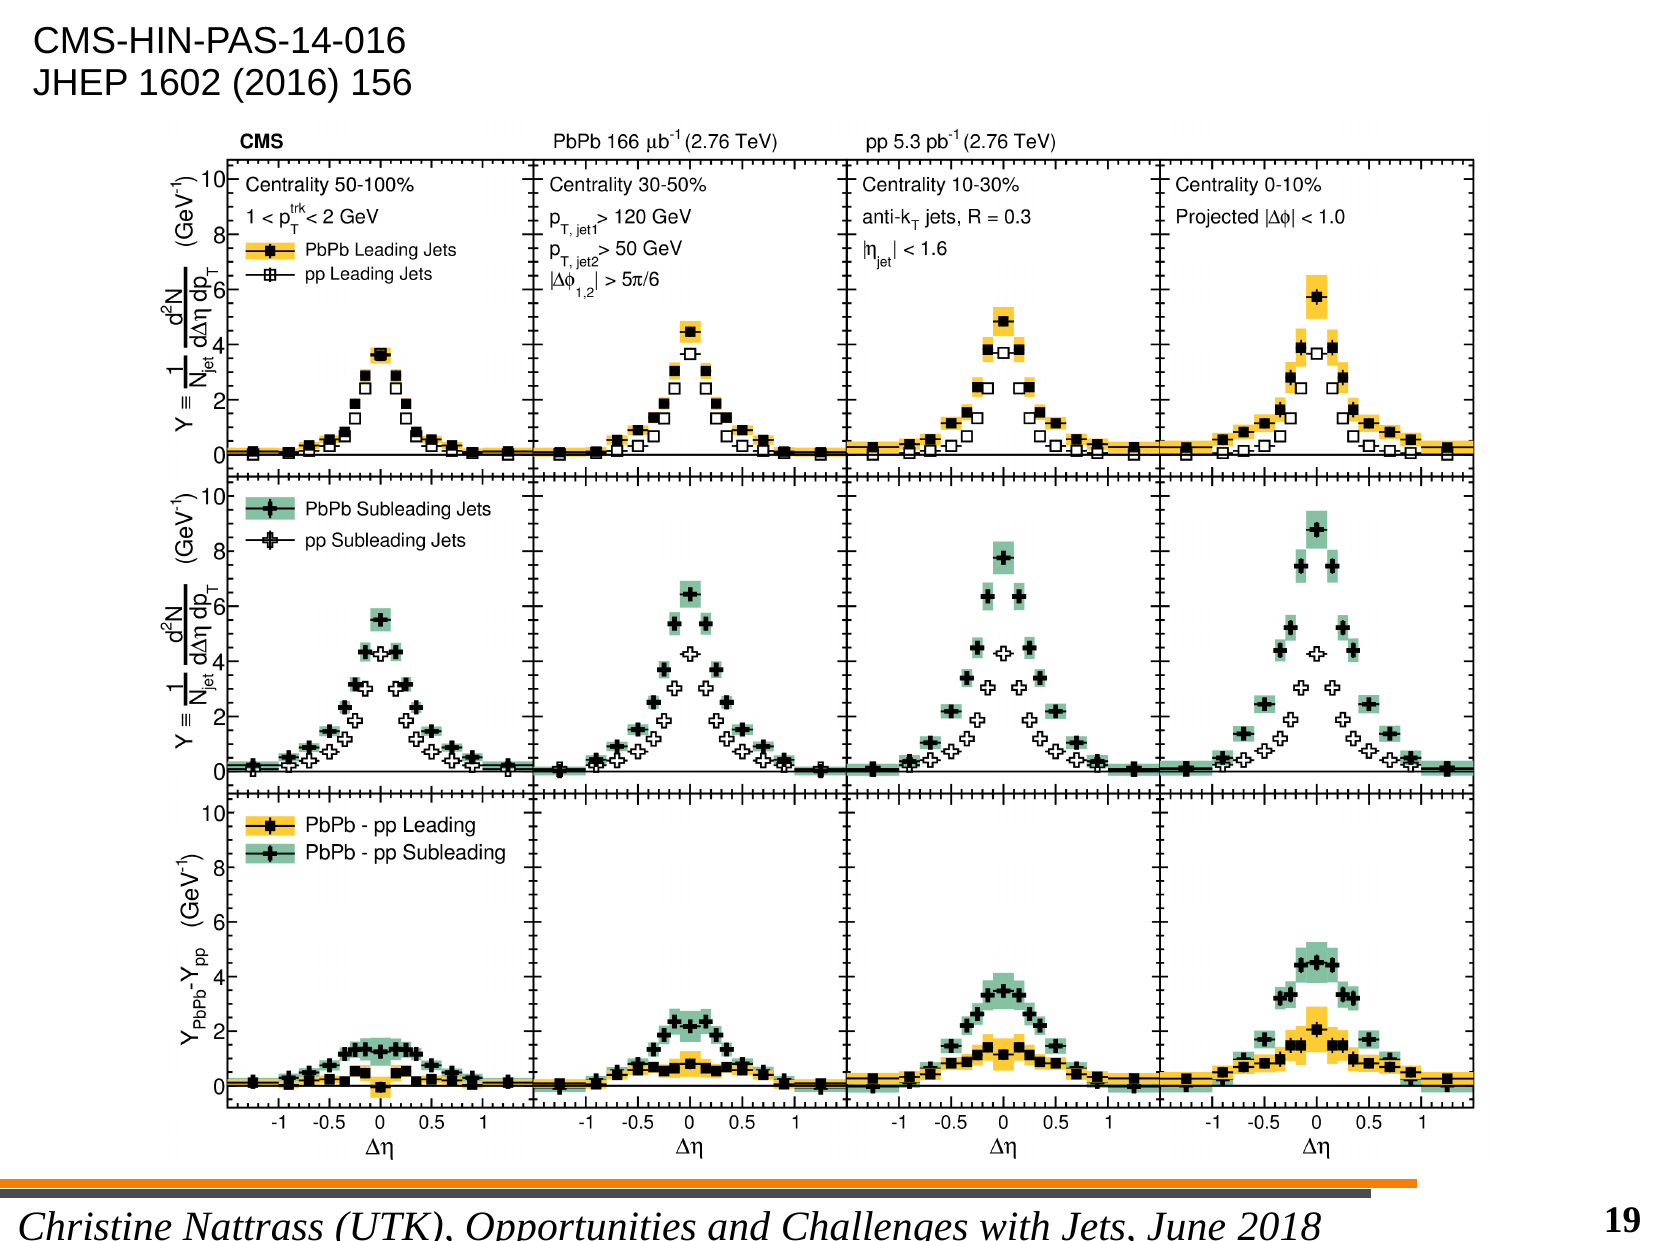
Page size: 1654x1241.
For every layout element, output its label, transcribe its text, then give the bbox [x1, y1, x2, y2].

text_box CMS-HIN-PAS-14-016 JHEP 1602 (2016) 156 [18, 12, 604, 98]
picture [160, 112, 1490, 1163]
